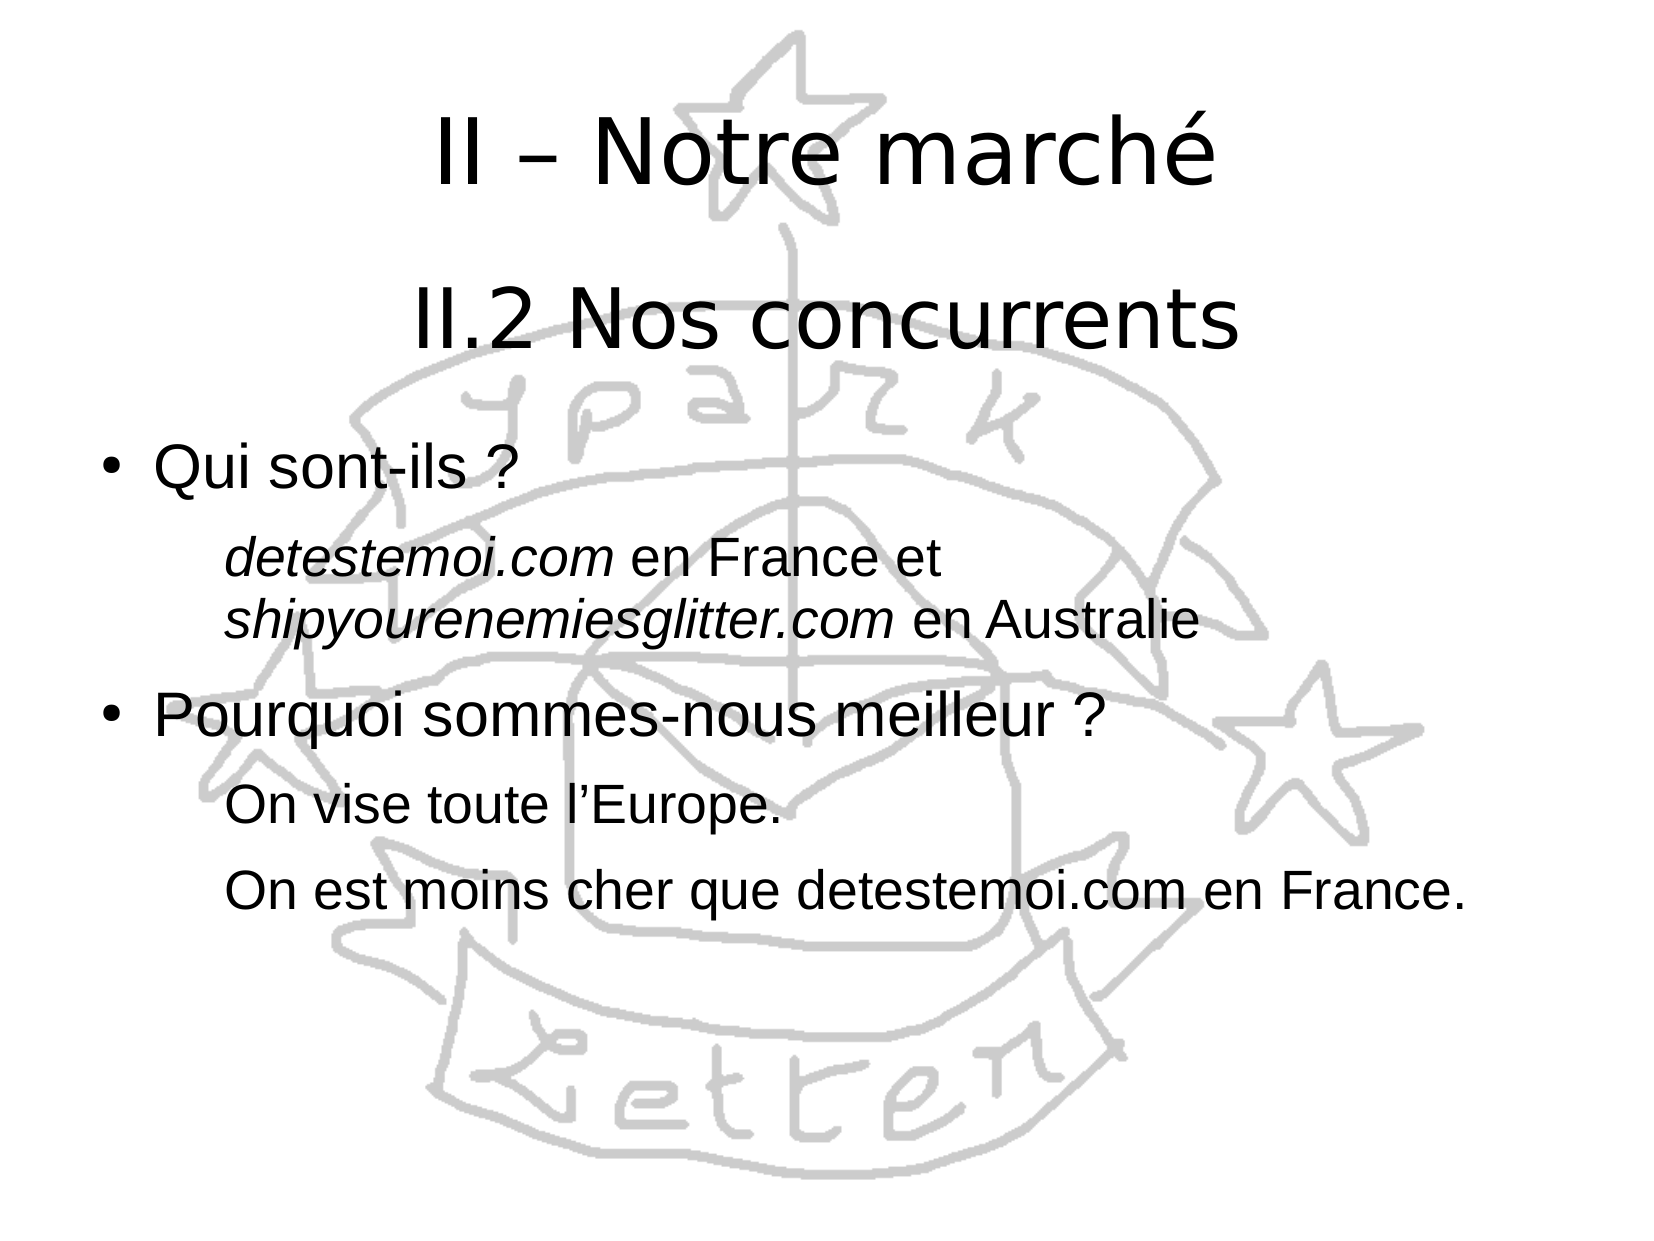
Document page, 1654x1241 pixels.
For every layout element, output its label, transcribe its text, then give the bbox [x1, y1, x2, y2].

text_box II.2 Nos concurrents [0, 263, 1654, 361]
picture [29, 11, 1648, 263]
picture [29, 361, 1648, 1241]
list Qui sont-ils ? detestemoi.com en France et shipyourenemiesglitter.com en Australie Pourquoi sommes-nous meilleur ? On vise toute l’Europe. On est moins cher que detestemoi.com en France. [82, 431, 1571, 1152]
title II – Notre marché [82, 49, 1571, 257]
